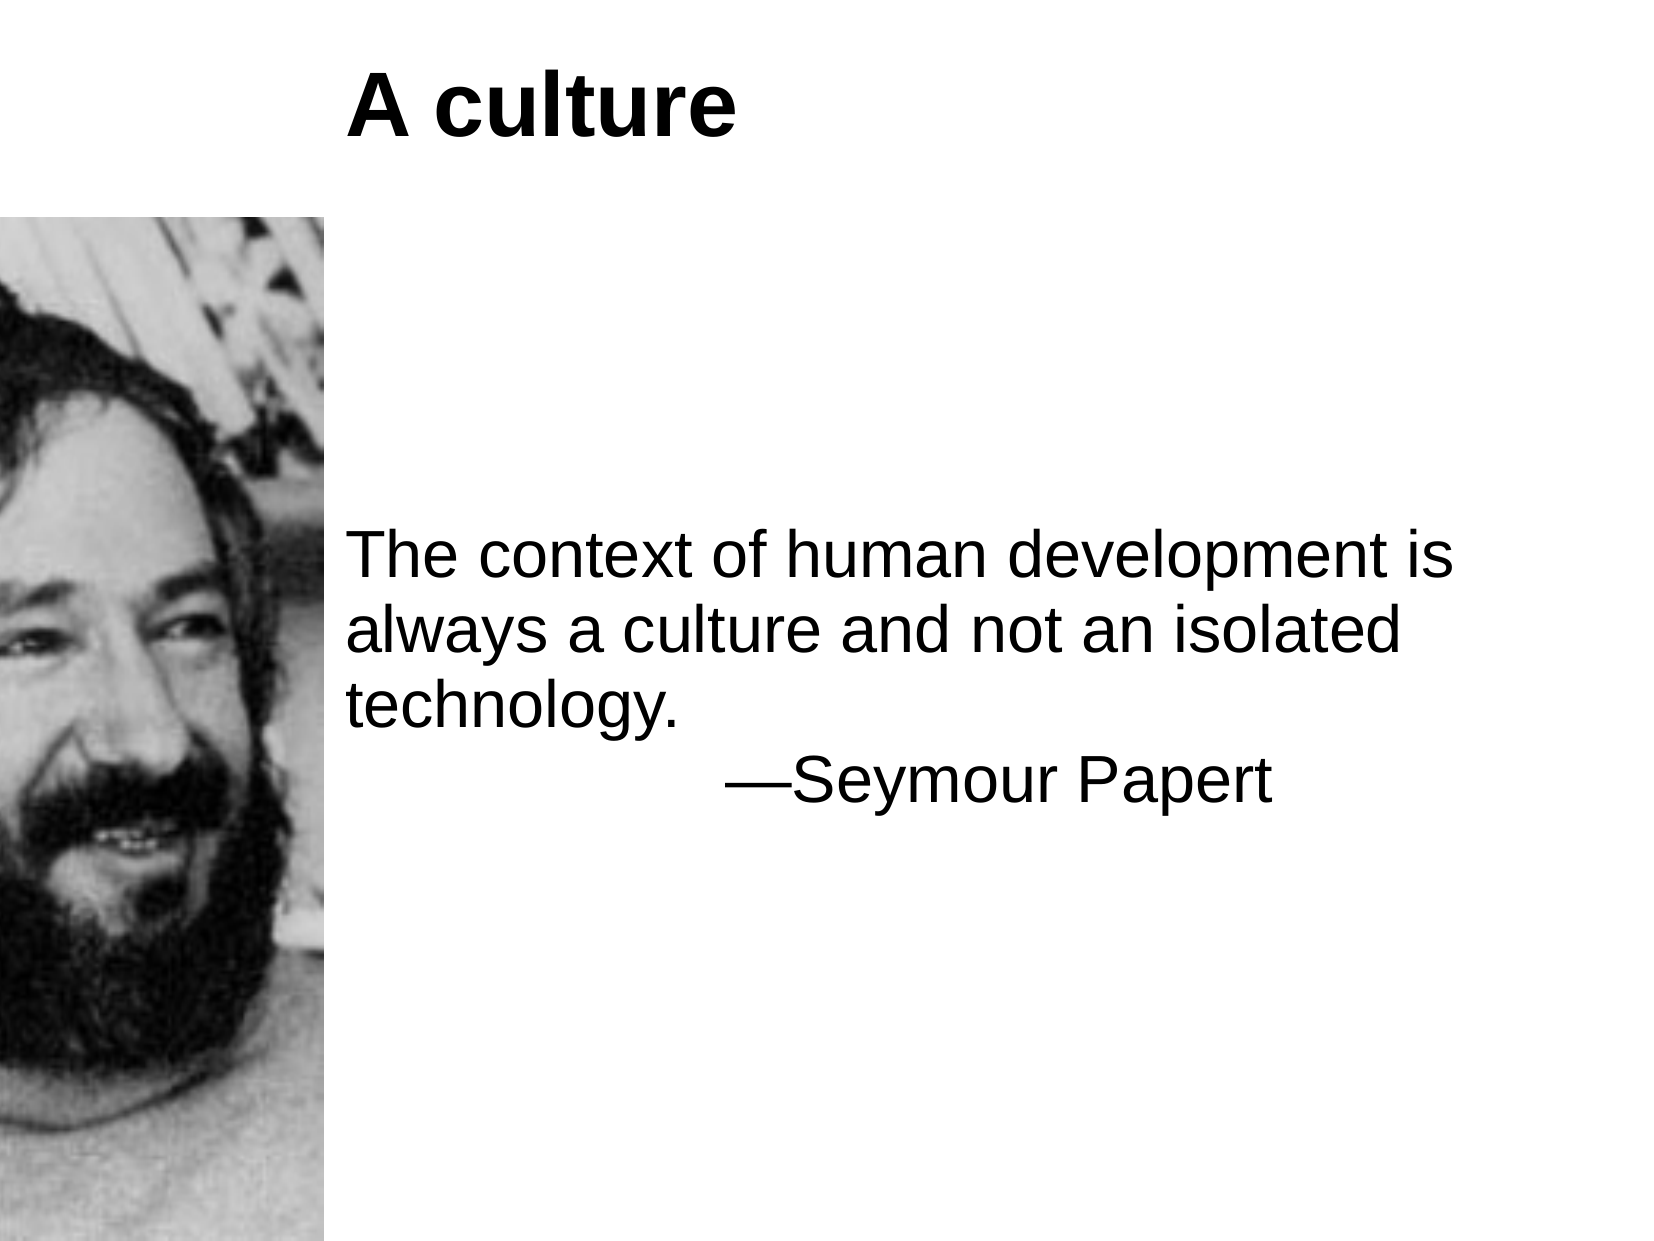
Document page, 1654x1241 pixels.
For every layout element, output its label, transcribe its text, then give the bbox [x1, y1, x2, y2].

picture [0, 217, 324, 1241]
title A culture [345, 0, 1654, 211]
subtitle The context of human development is always a culture and not an isolated technology. —Seymour Papert [345, 225, 1654, 1109]
